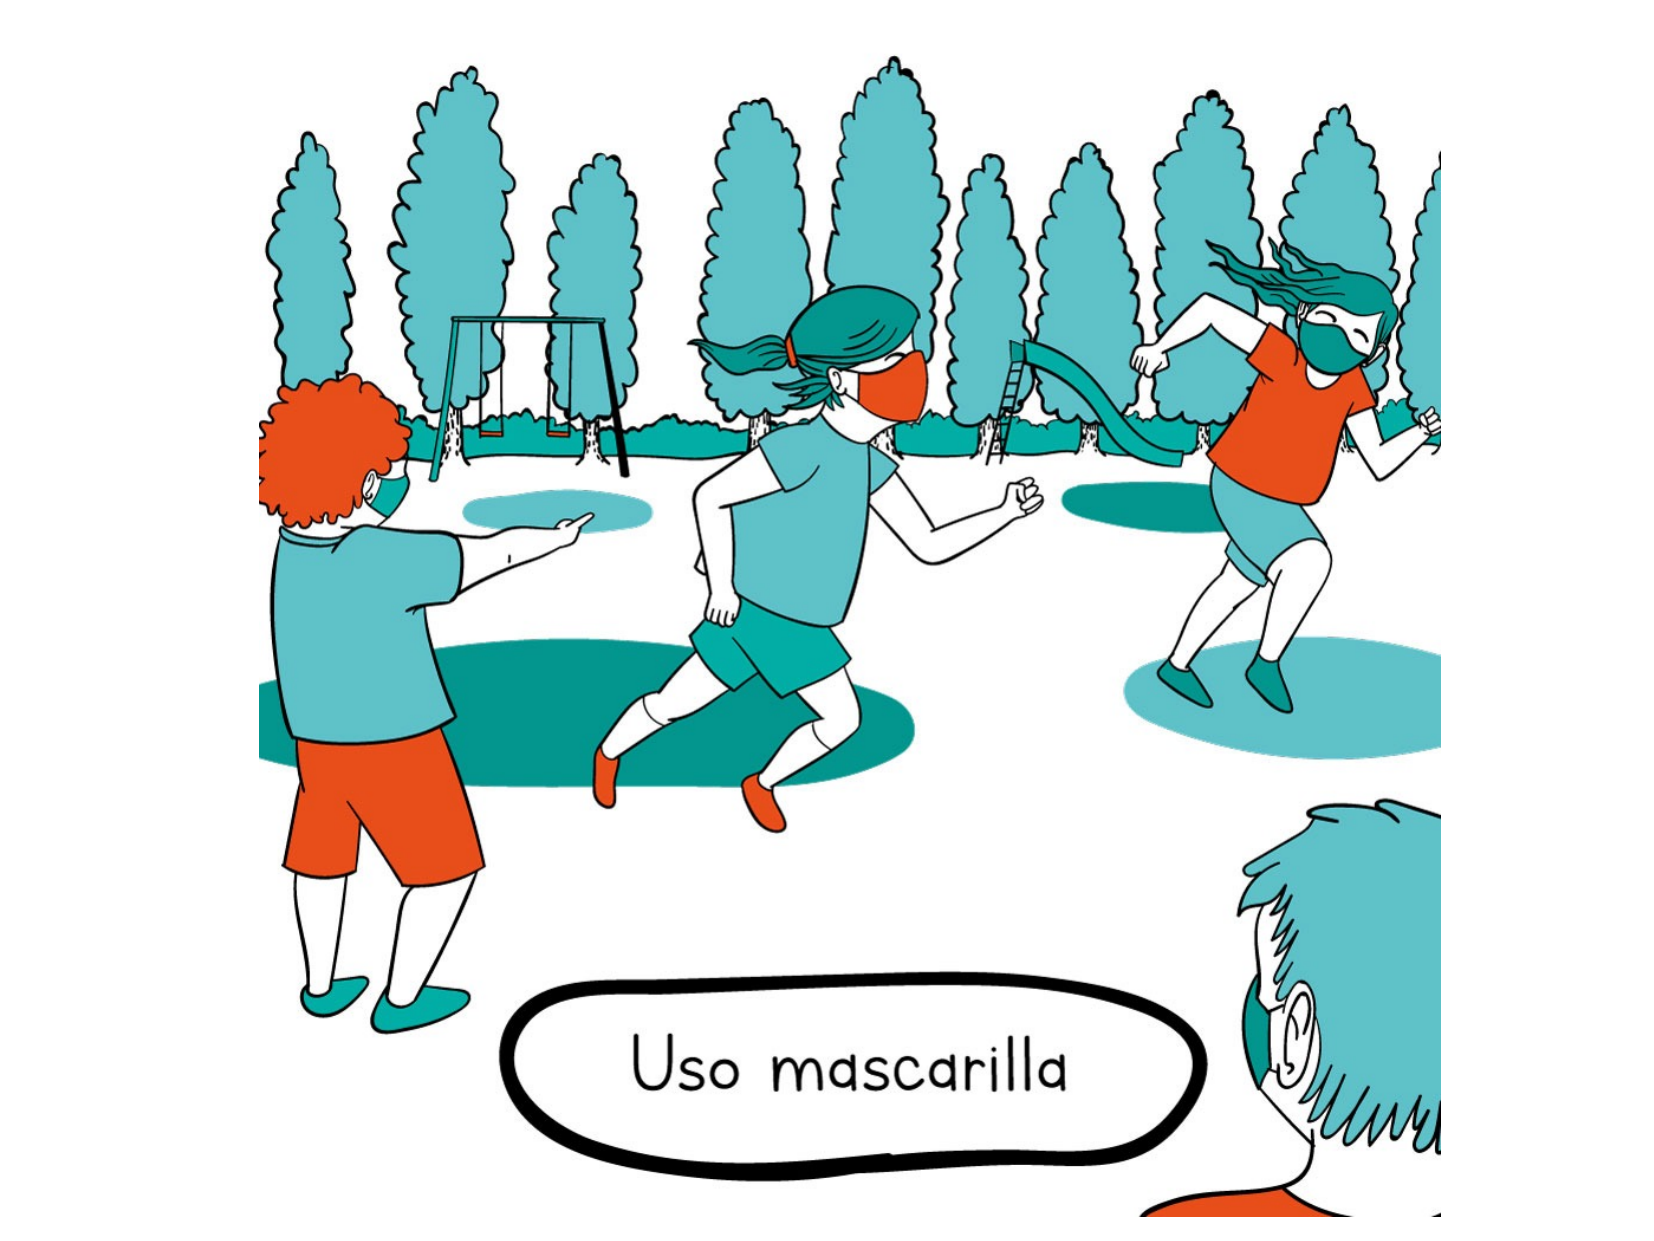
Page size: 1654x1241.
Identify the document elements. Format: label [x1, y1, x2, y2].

picture [259, 35, 1441, 1217]
